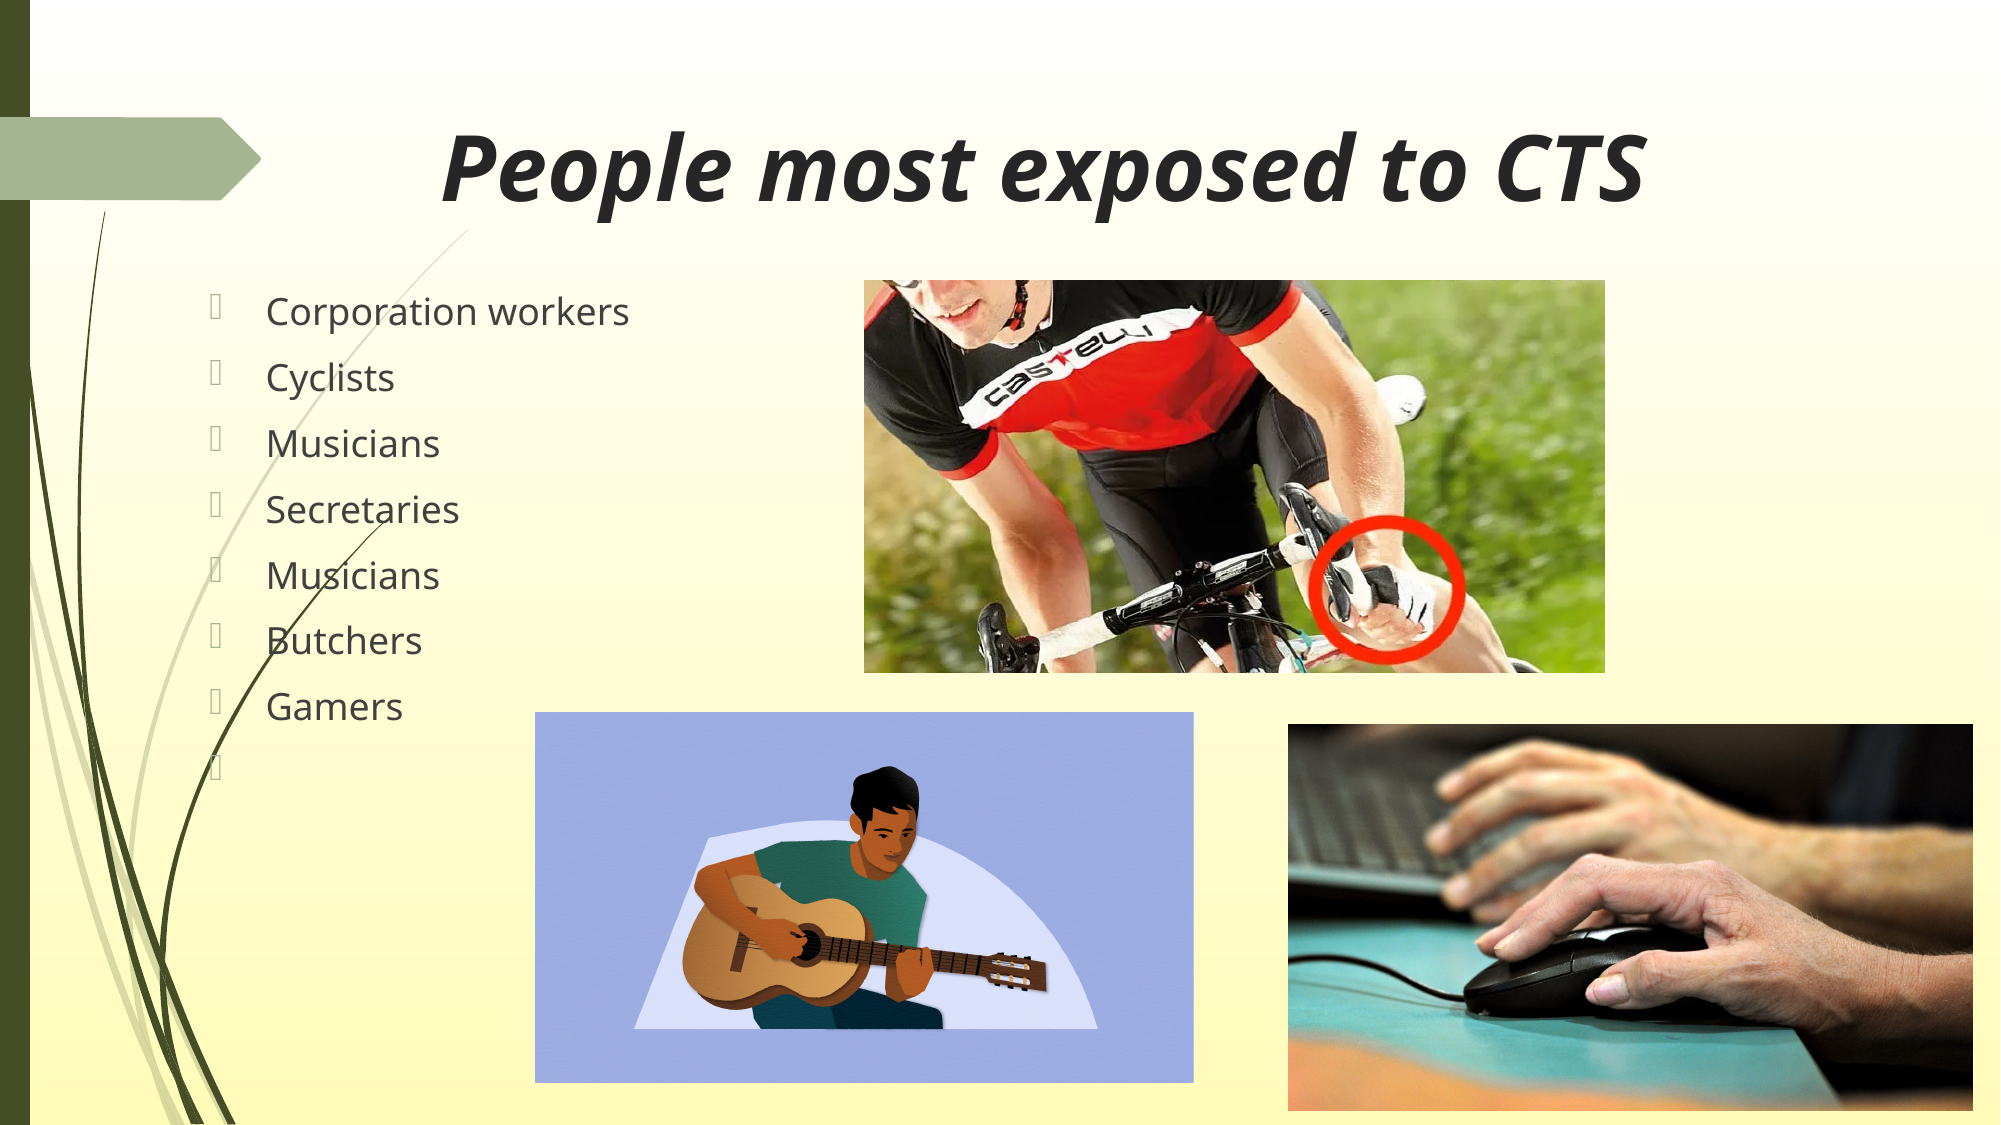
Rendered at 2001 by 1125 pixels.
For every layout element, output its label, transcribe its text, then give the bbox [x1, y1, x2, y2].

picture [864, 280, 1605, 673]
list Corporation workers Cyclists Musicians Secretaries Musicians Butchers Gamers [194, 280, 1657, 1097]
picture [535, 712, 1194, 1083]
title People most exposed to CTS [425, 102, 1888, 313]
picture [1288, 724, 1973, 1111]
